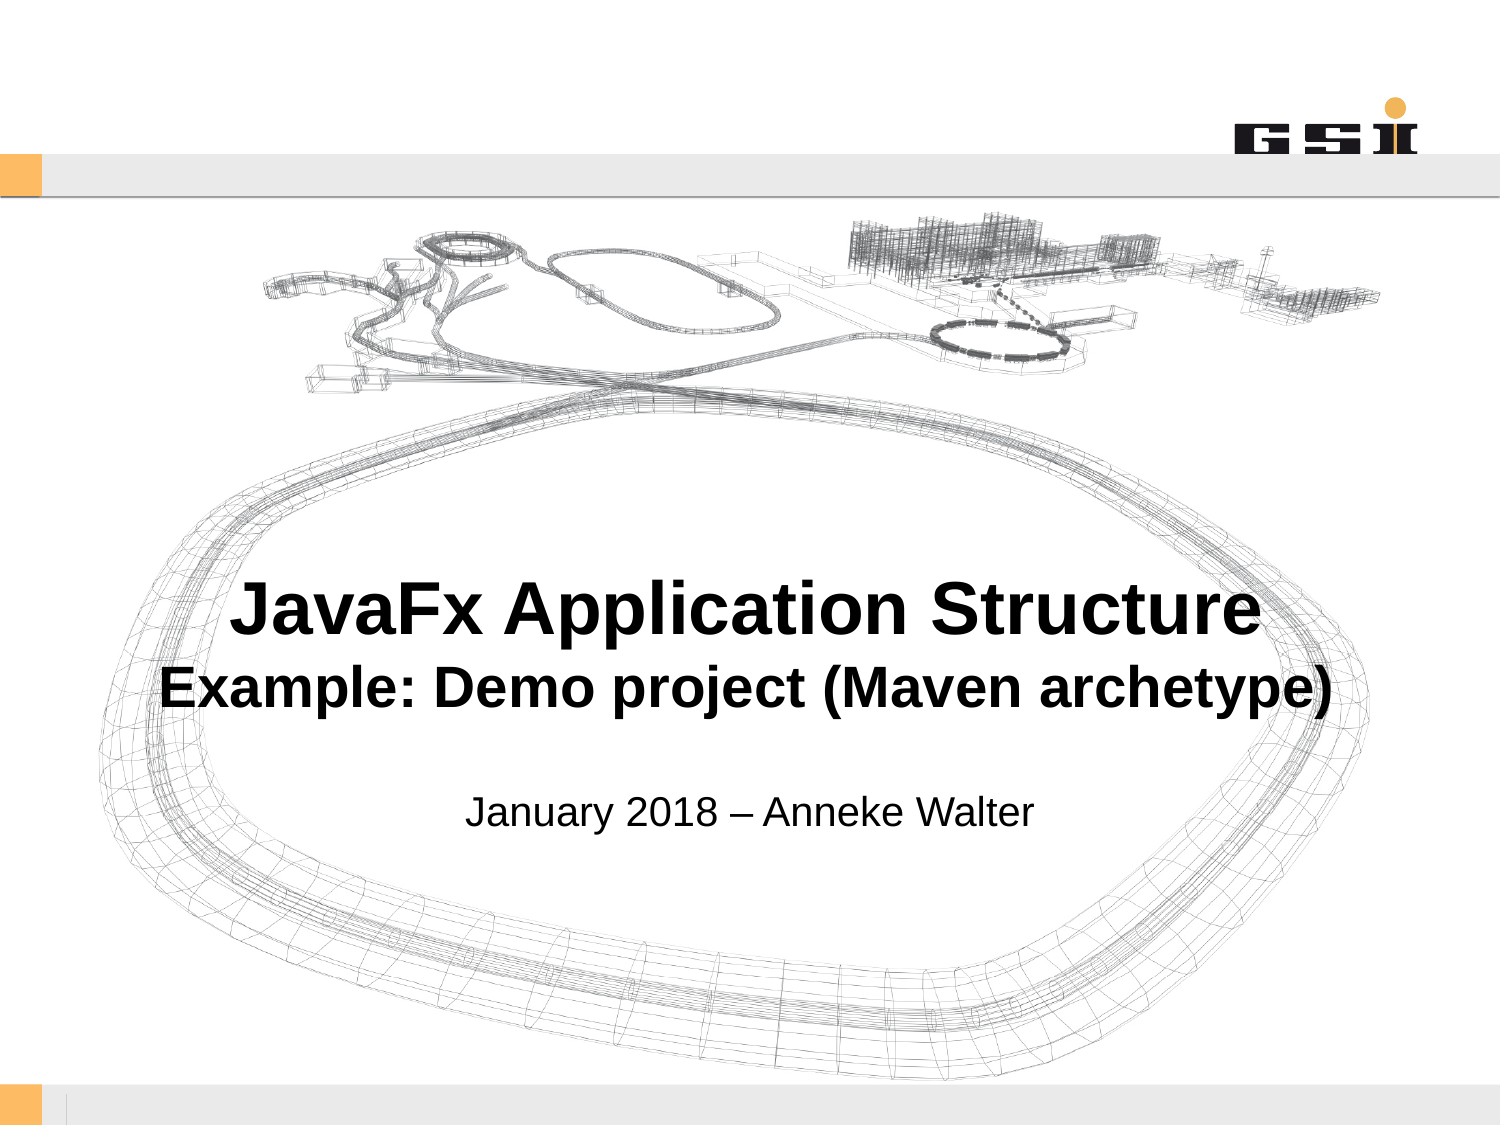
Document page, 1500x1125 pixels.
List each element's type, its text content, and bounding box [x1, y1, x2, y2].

subtitle January 2018 – Anneke Walter [225, 726, 1275, 823]
picture [1233, 95, 1419, 154]
picture [77, 204, 1475, 1081]
title JavaFx Application Structure Example: Demo project (Maven archetype) [138, 598, 1357, 727]
